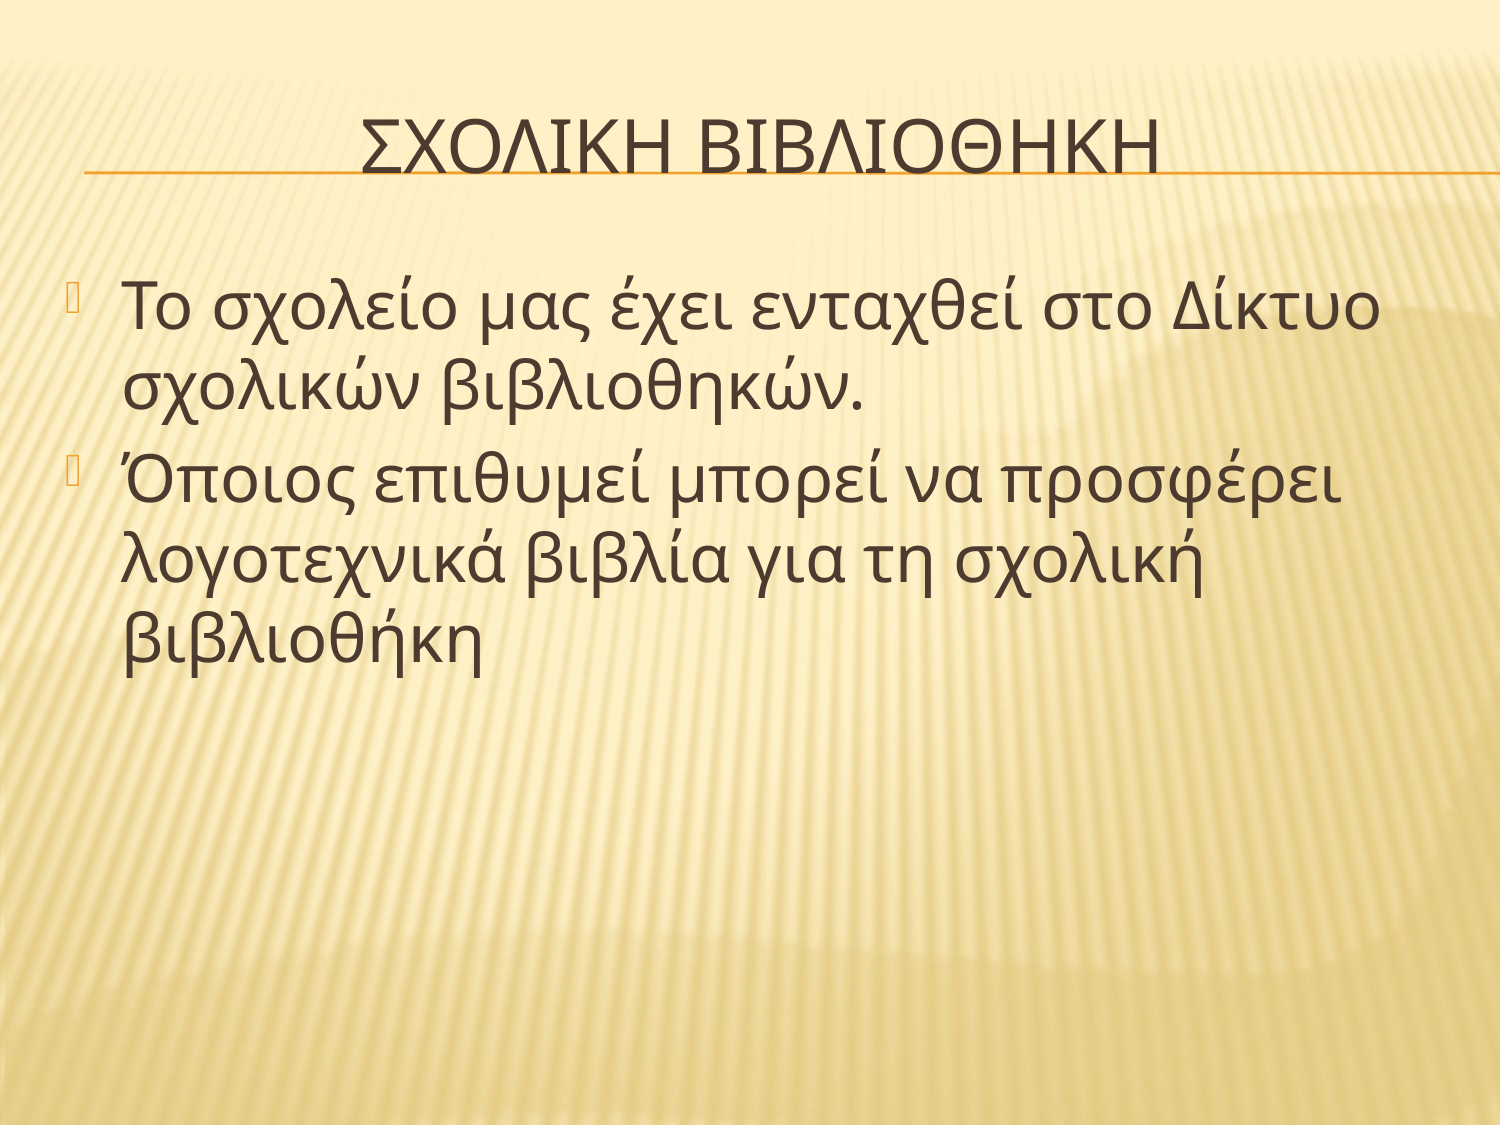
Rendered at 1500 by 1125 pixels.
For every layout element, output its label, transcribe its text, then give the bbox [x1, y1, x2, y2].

title Σχολικη βιβλιοθηκη [50, 75, 1475, 213]
list Το σχολείο μας έχει ενταχθεί στο Δίκτυο σχολικών βιβλιοθηκών. Όποιος επιθυμεί μπορεί να προσφέρει λογοτεχνικά βιβλία για τη σχολική βιβλιοθήκη [50, 254, 1475, 998]
picture [0, 0, 1500, 1125]
